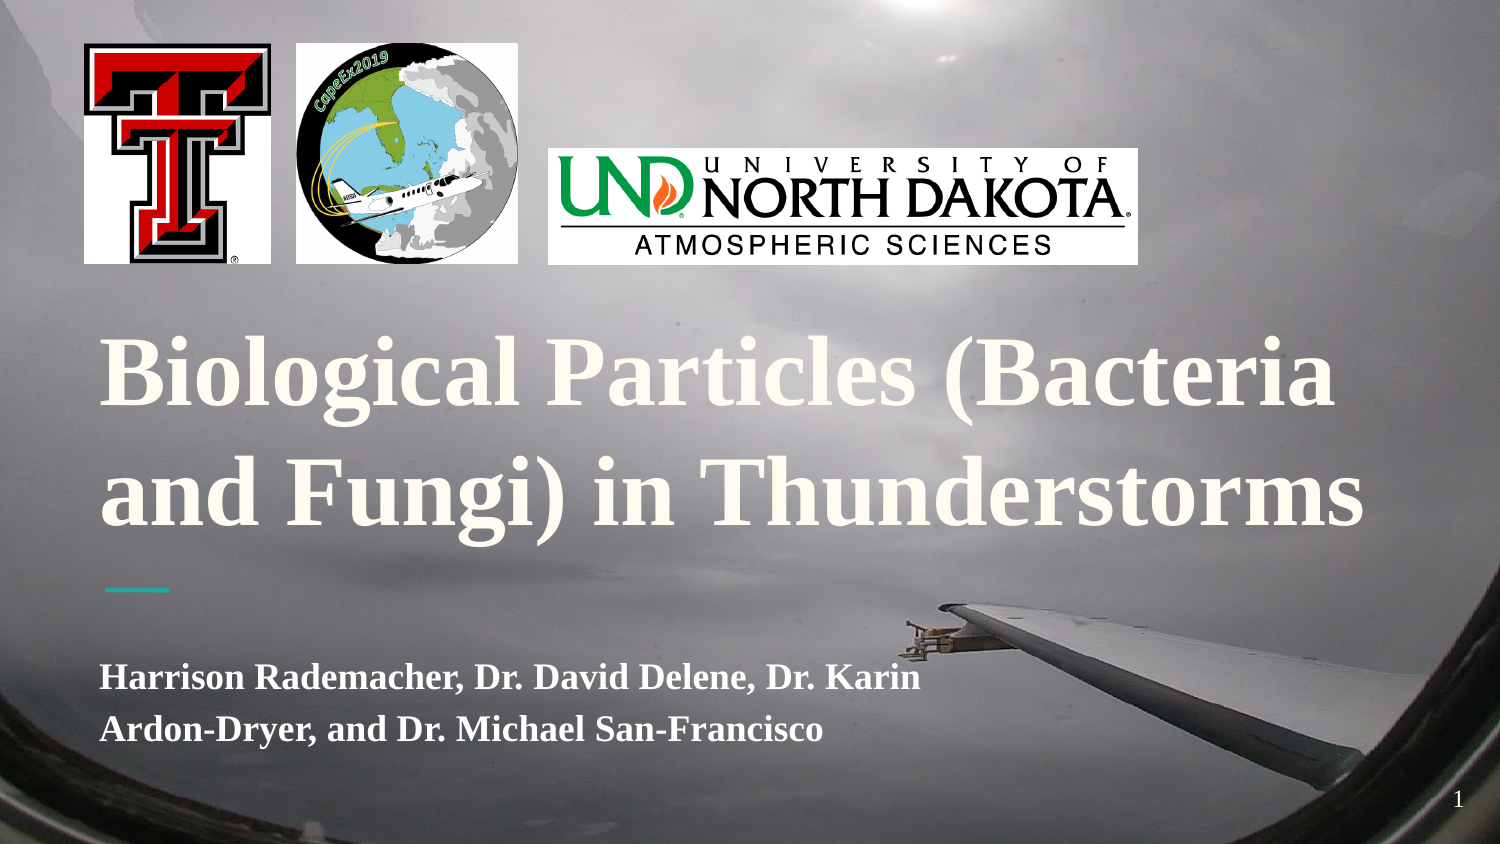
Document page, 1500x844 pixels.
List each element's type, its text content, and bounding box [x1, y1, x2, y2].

slide_number <number> [1389, 764, 1480, 830]
picture [0, 0, 1500, 844]
subtitle Harrison Rademacher, Dr. David Delene, Dr. Karin Ardon-Dryer, and Dr. Michael San-Francisco [84, 630, 1016, 760]
title Biological Particles (Bacteria and Fungi) in Thunderstorms [84, 310, 1416, 561]
